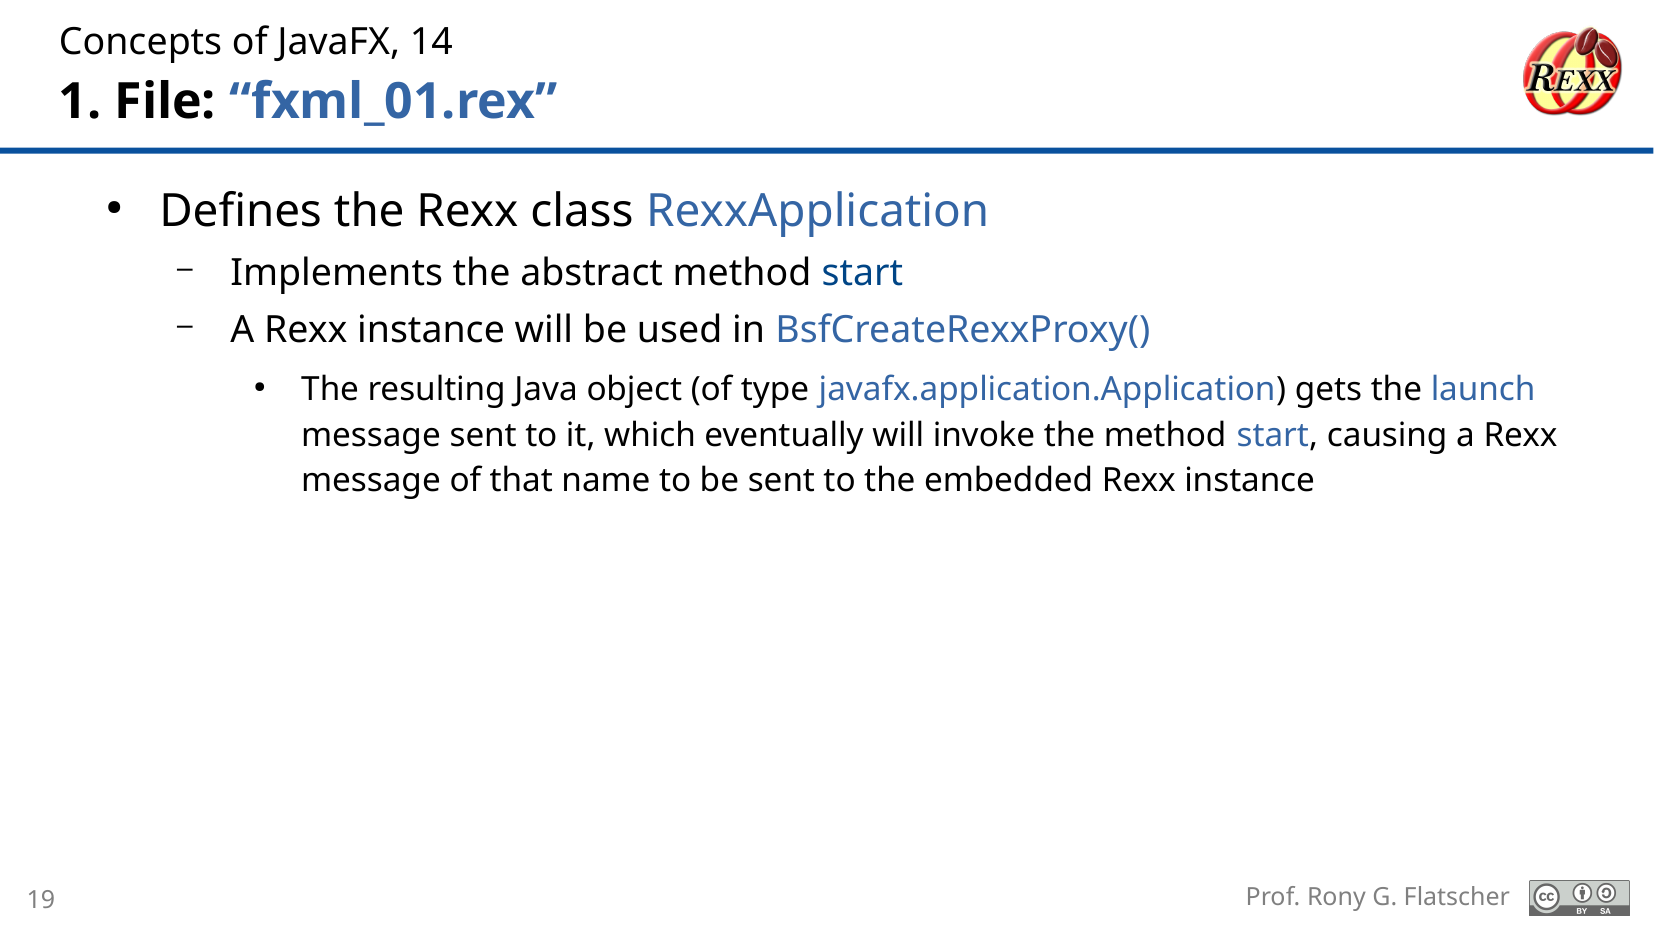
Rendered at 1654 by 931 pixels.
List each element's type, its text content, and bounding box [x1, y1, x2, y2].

title Concepts of JavaFX, 14 1. File: “fxml_01.rex” [0, 0, 1625, 148]
list Defines the Rexx class RexxApplication Implements the abstract method start A Rexx instance will be used in BsfCreateRexxProxy() The resulting Java object (of type javafx.application.Application) gets the launch message sent to it, which eventually will invoke the method start, causing a Rexx message of that name to be sent to the embedded Rexx instance [88, 177, 1577, 857]
